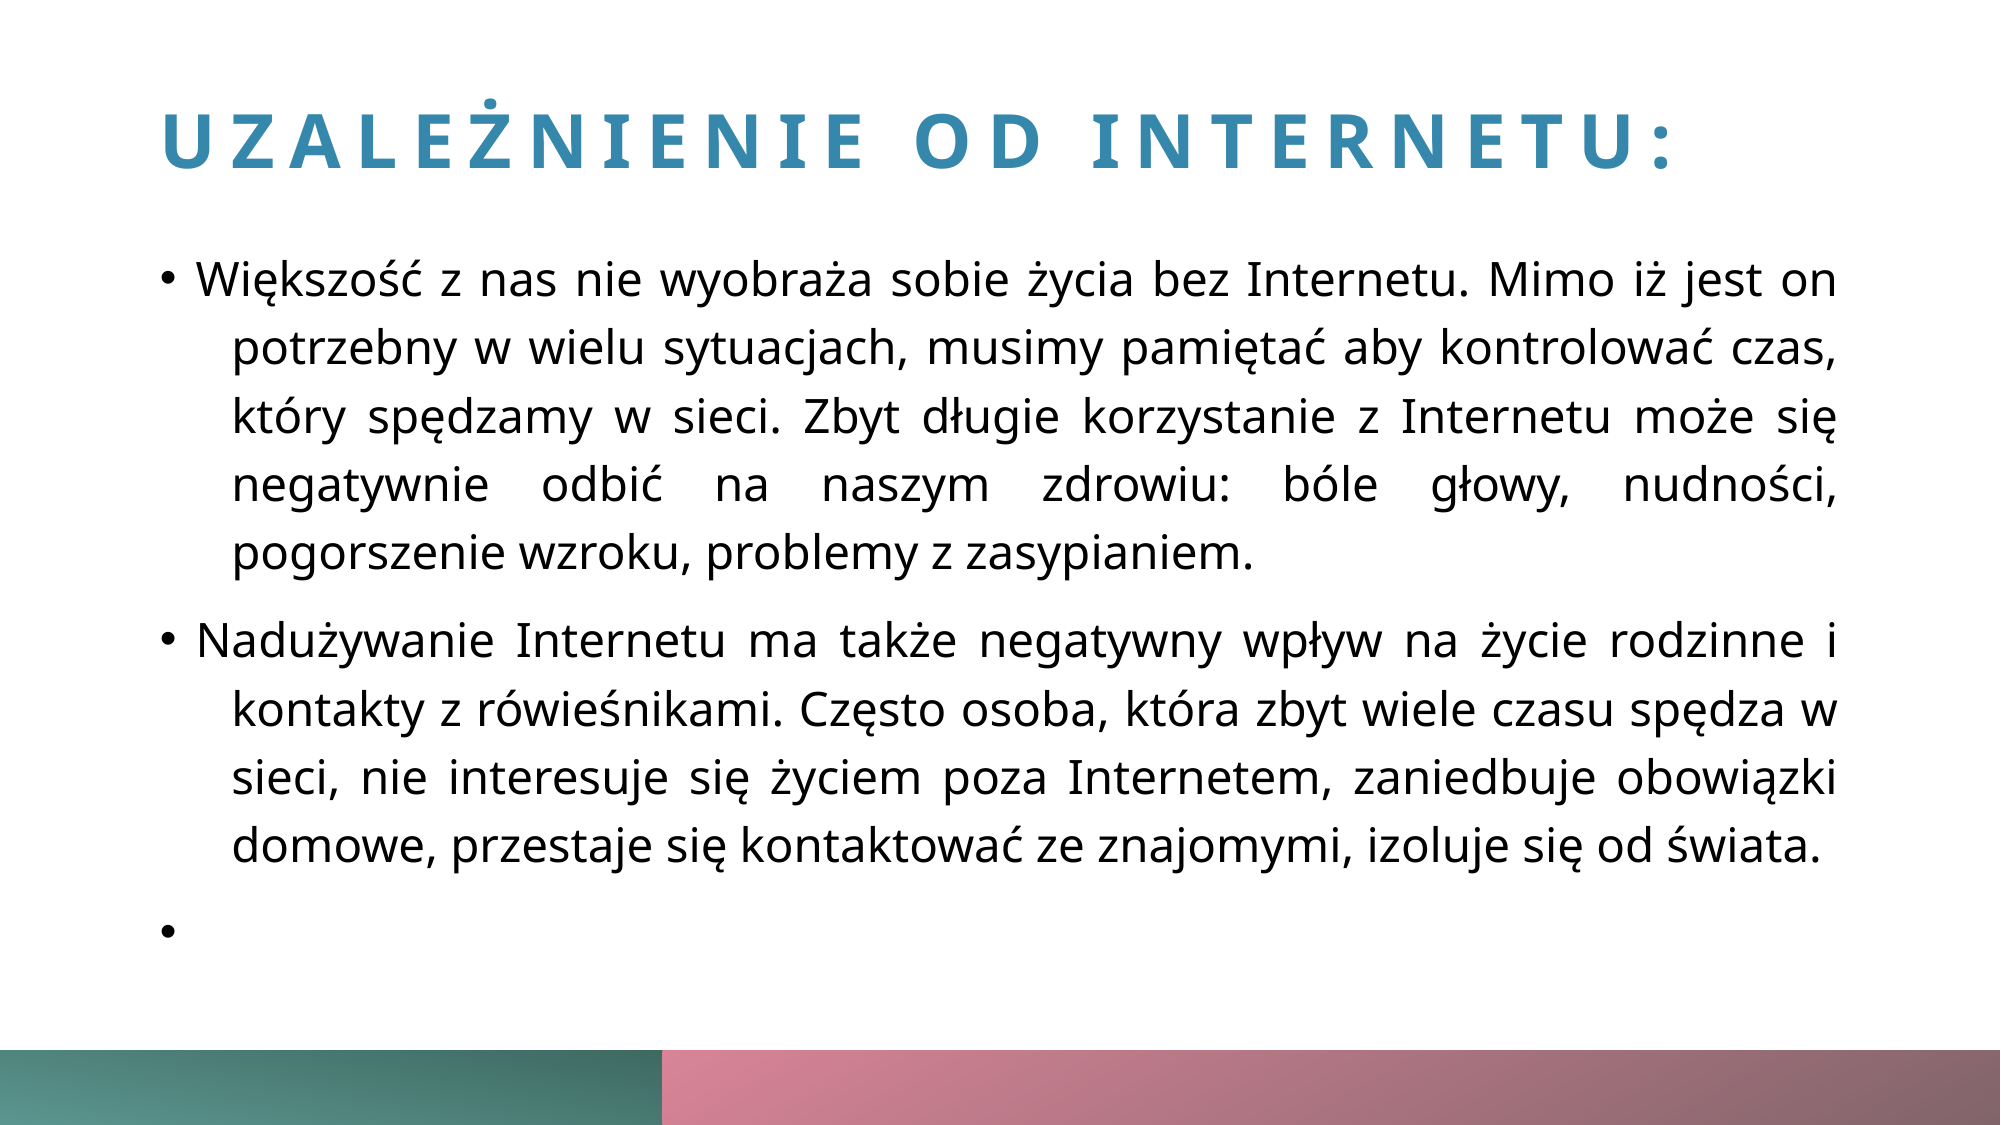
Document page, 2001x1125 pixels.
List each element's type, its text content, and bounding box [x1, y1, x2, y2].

list Większość z nas nie wyobraża sobie życia bez Internetu. Mimo iż jest on potrzebny w wielu sytuacjach, musimy pamiętać aby kontrolować czas, który spędzamy w sieci. Zbyt długie korzystanie z Internetu może się negatywnie odbić na naszym zdrowiu: bóle głowy, nudności, pogorszenie wzroku, problemy z zasypianiem. Nadużywanie Internetu ma także negatywny wpływ na życie rodzinne i kontakty z rówieśnikami. Często osoba, która zbyt wiele czasu spędza w sieci, nie interesuje się życiem poza Internetem, zaniedbuje obowiązki domowe, przestaje się kontaktować ze znajomymi, izoluje się od świata. [159, 237, 1840, 888]
title Uzależnienie od Internetu: [159, 74, 1840, 184]
